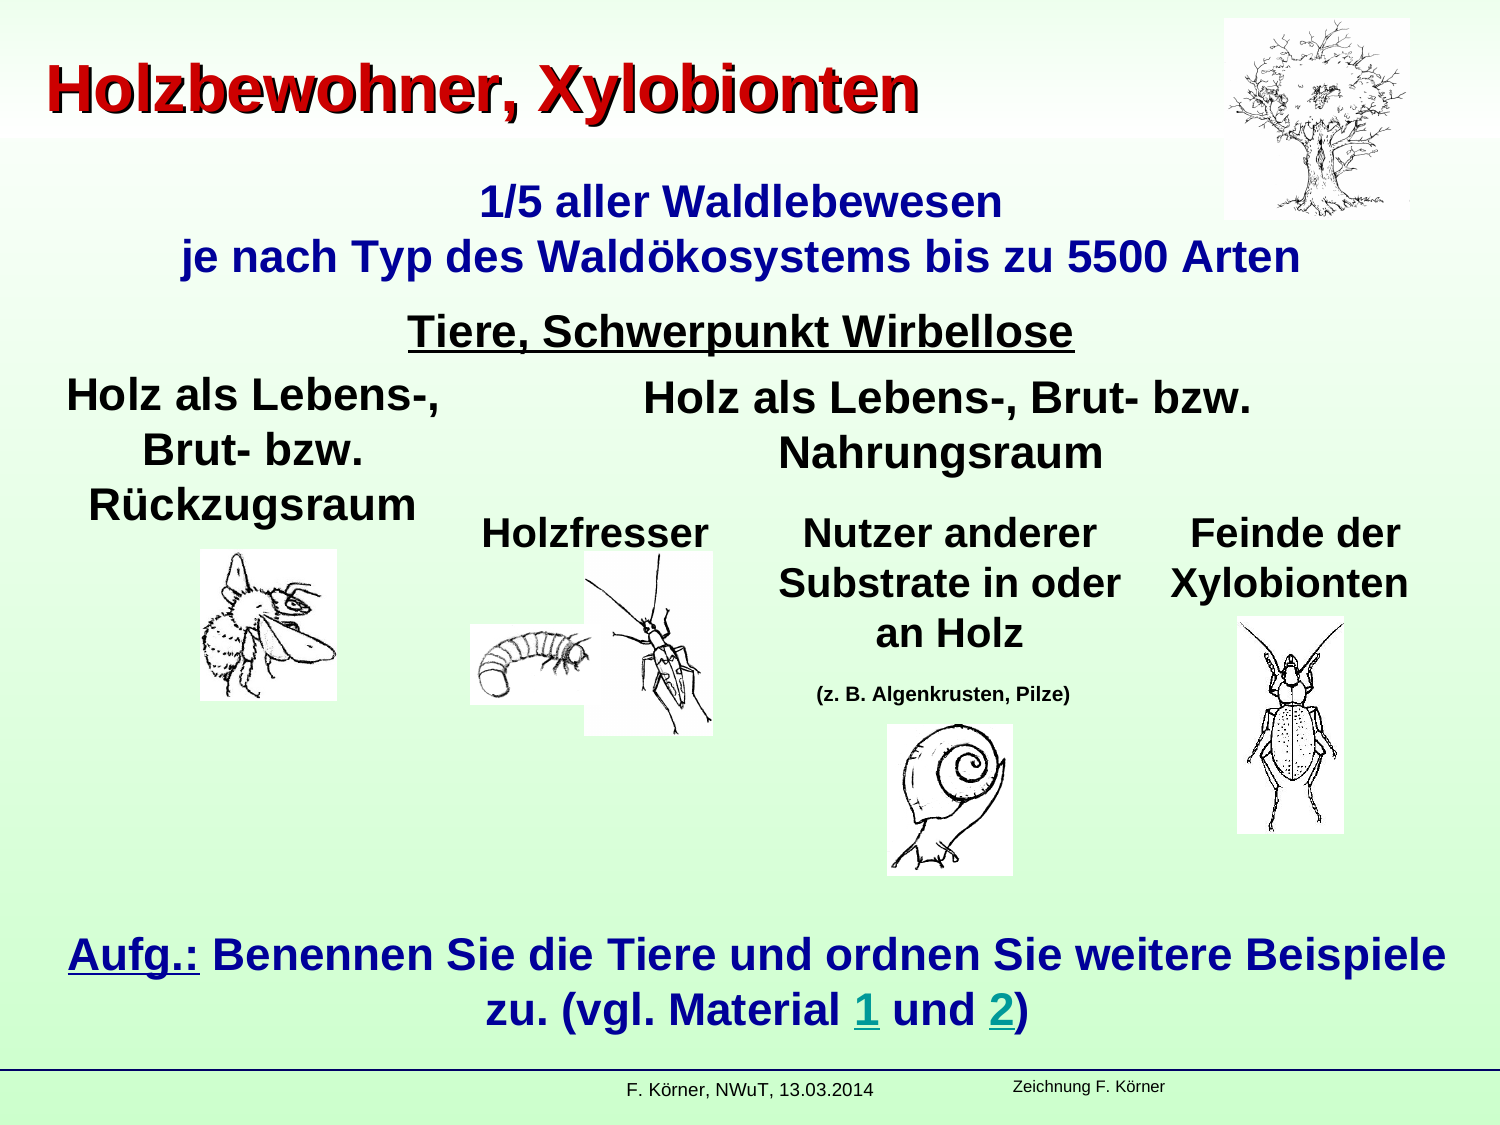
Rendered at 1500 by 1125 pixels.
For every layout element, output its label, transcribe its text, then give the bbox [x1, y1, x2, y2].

text_box Nutzer anderer Substrate in oder an Holz (z. B. Algenkrusten, Pilze) [737, 497, 1133, 686]
picture [470, 551, 713, 736]
table_header Holzbewohner, Xylobionten [0, 0, 1500, 137]
picture [1224, 18, 1410, 221]
picture [200, 549, 337, 701]
text_box Aufg.: Benennen Sie die Tiere und ordnen Sie weitere Beispiele zu. (vgl. Material 1 und 2) [41, 916, 1475, 1083]
text_box Holzfresser [432, 497, 737, 686]
text_box Holz als Lebens-, Brut- bzw. Rückzugsraum [47, 356, 460, 545]
text_box Zeichnung F. Körner [998, 1067, 1500, 1123]
text_box Holz als Lebens-, Brut- bzw. Nahrungsraum [554, 360, 1342, 497]
picture [887, 724, 1013, 876]
text_box 1/5 aller Waldlebewesen je nach Typ des Waldökosystems bis zu 5500 Arten Tiere, Schwerpunkt Wirbellose [24, 163, 1459, 409]
text_box Feinde der Xylobionten [1133, 497, 1459, 686]
picture [1237, 616, 1344, 834]
